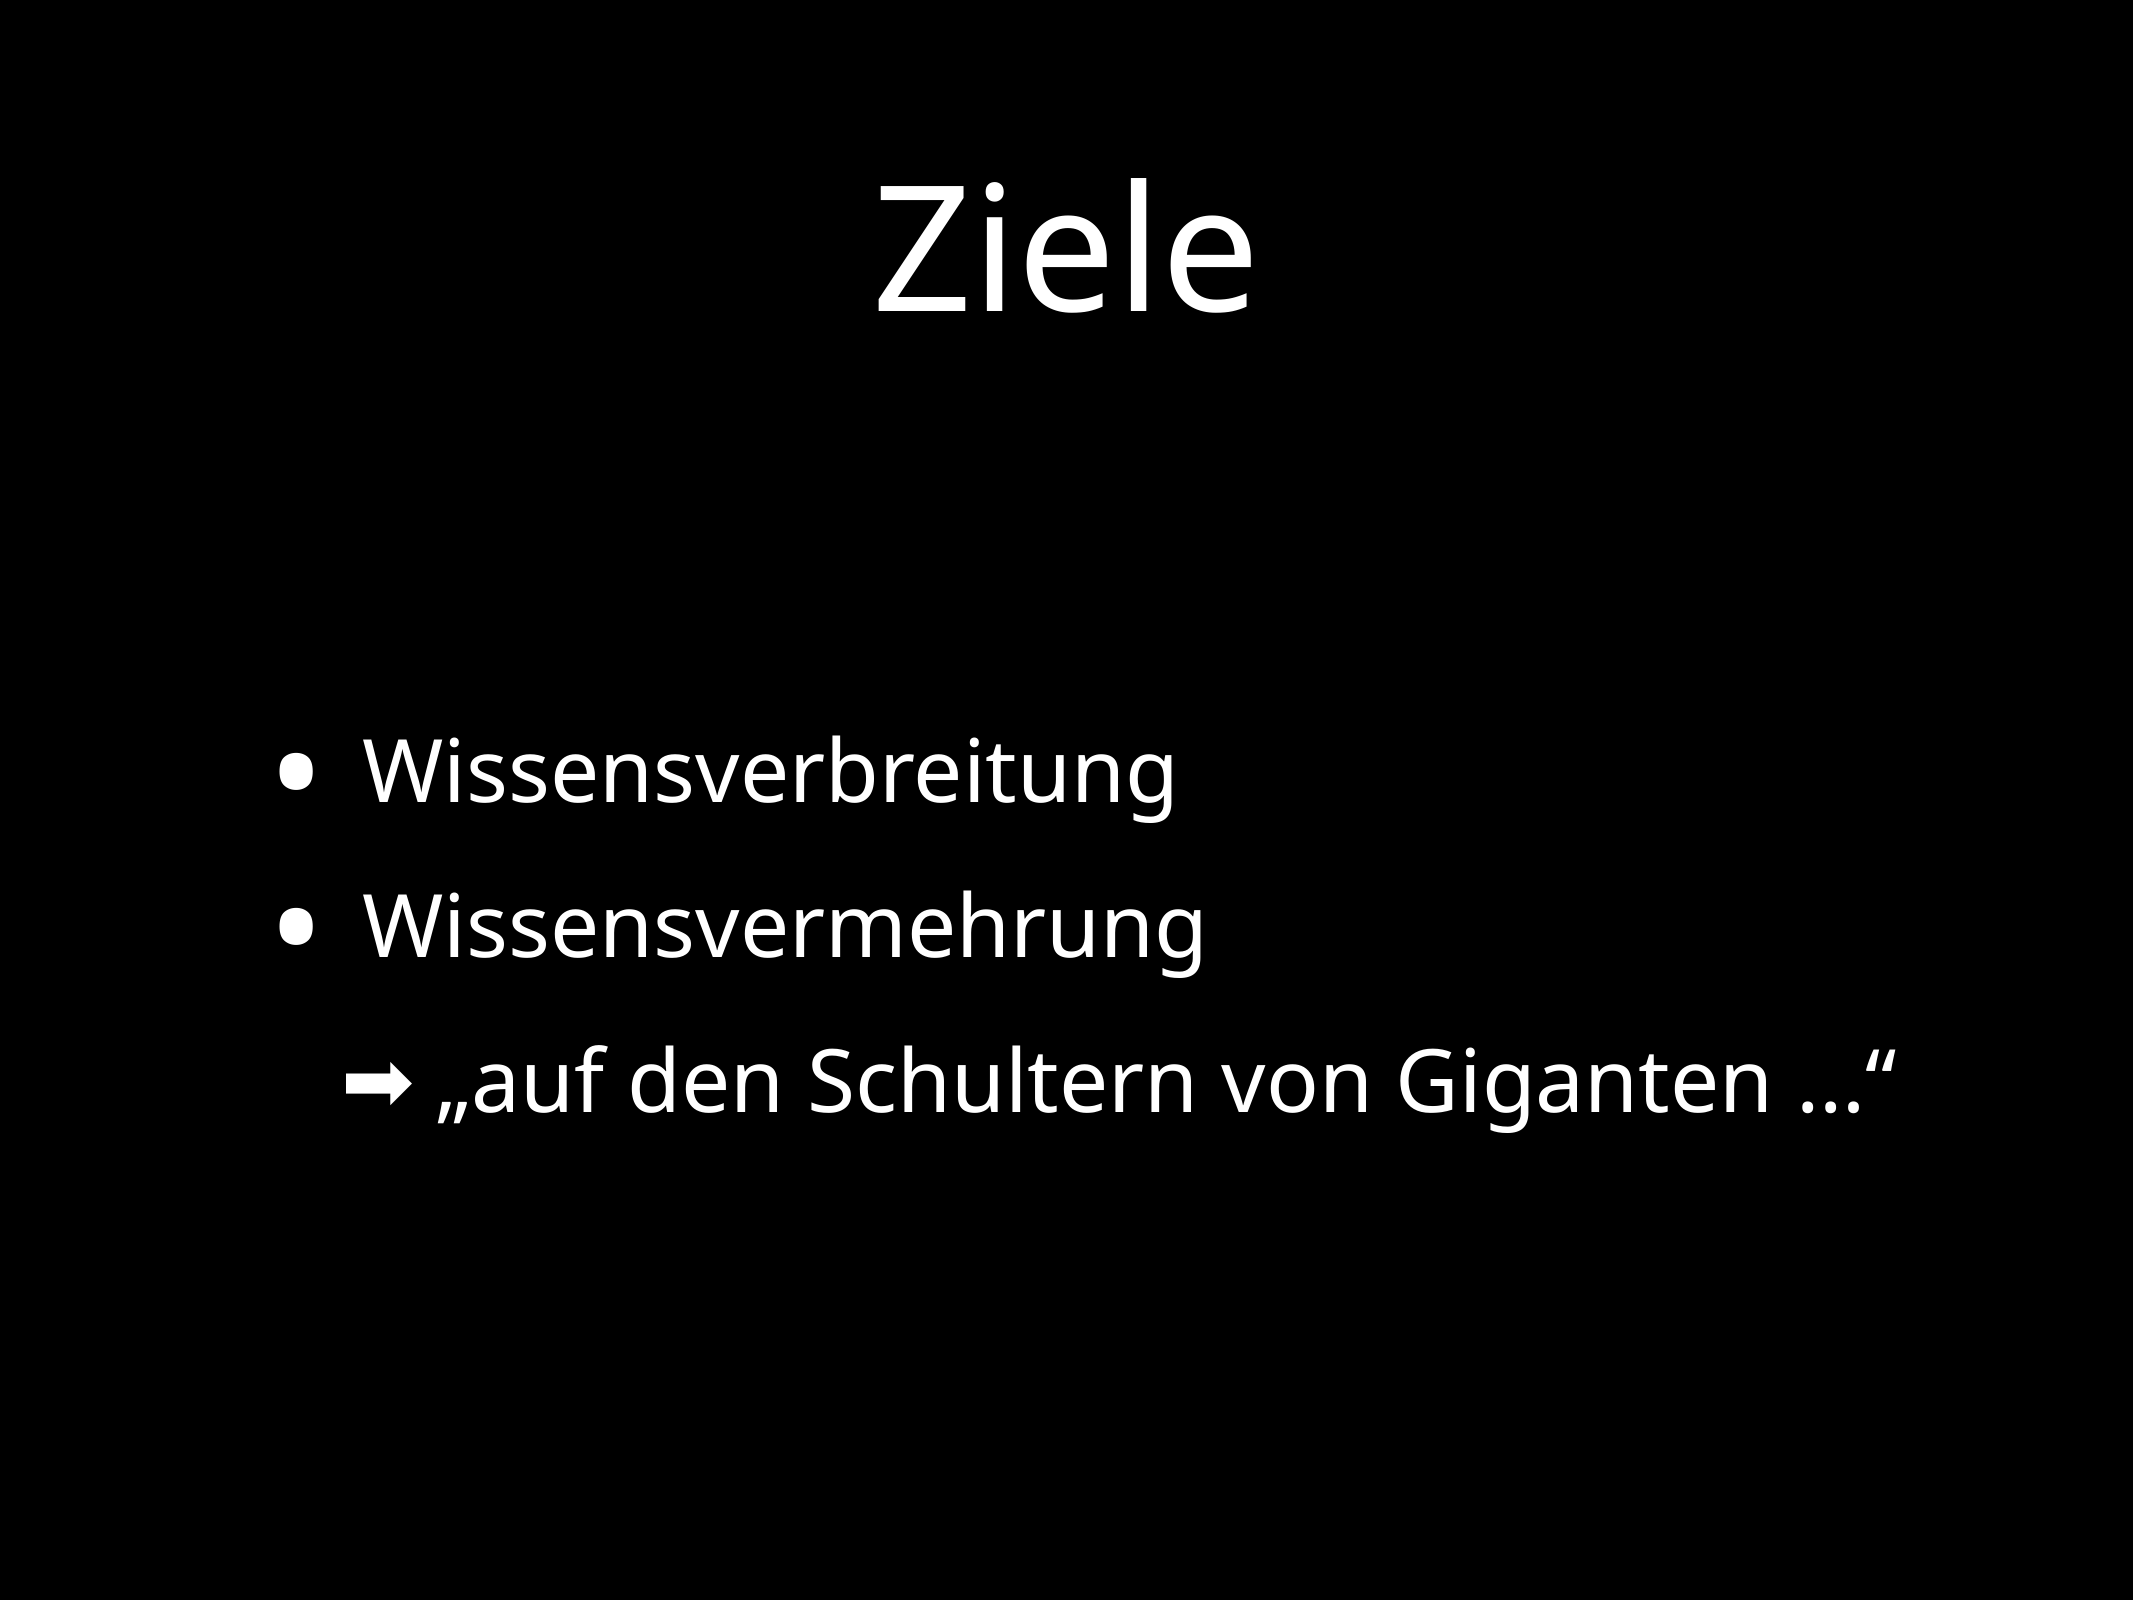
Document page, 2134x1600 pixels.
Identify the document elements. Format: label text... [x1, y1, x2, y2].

list Wissensverbreitung Wissensvermehrung „auf den Schultern von Giganten …“ [208, 454, 1925, 1392]
title Ziele [208, 41, 1925, 442]
